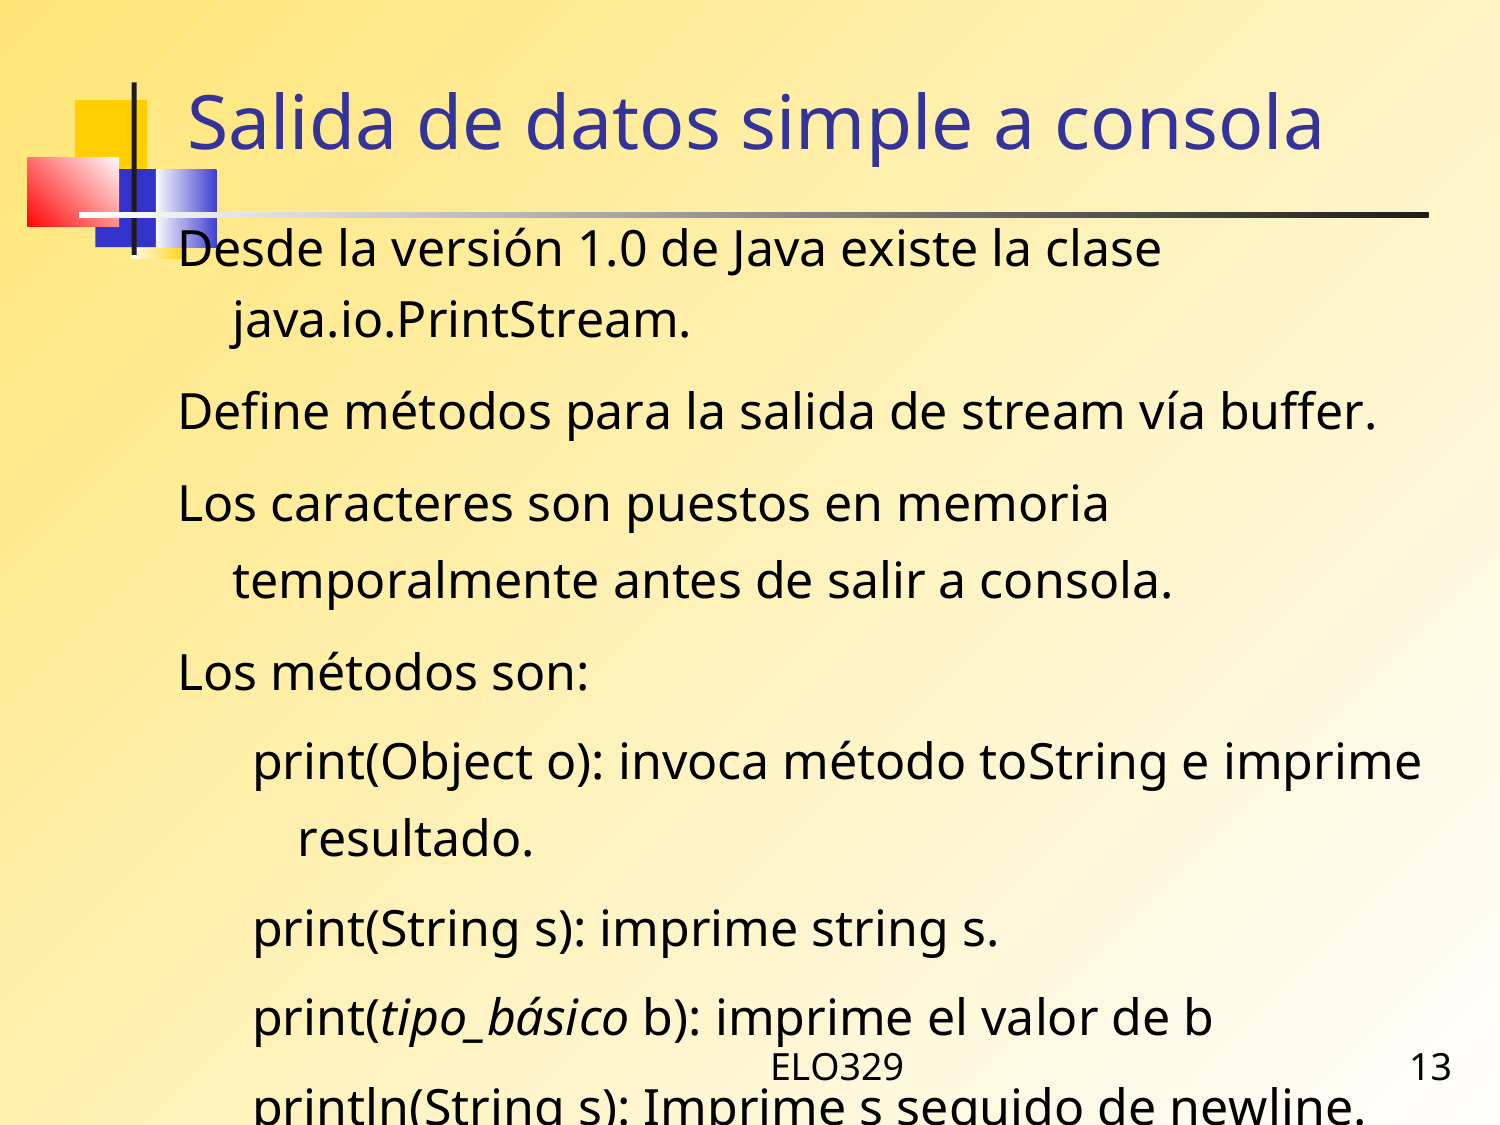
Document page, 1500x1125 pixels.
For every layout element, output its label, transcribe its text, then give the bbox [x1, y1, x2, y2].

title Salida de datos simple a consola [187, 37, 1466, 201]
list Desde la versión 1.0 de Java existe la clase java.io.PrintStream. Define métodos para la salida de stream vía buffer. Los caracteres son puestos en memoria temporalmente antes de salir a consola. Los métodos son: print(Object o): invoca método toString e imprime resultado. print(String s): imprime string s. print(tipo_básico b): imprime el valor de b println(String s): Imprime s seguido de newline. [177, 210, 1452, 1040]
